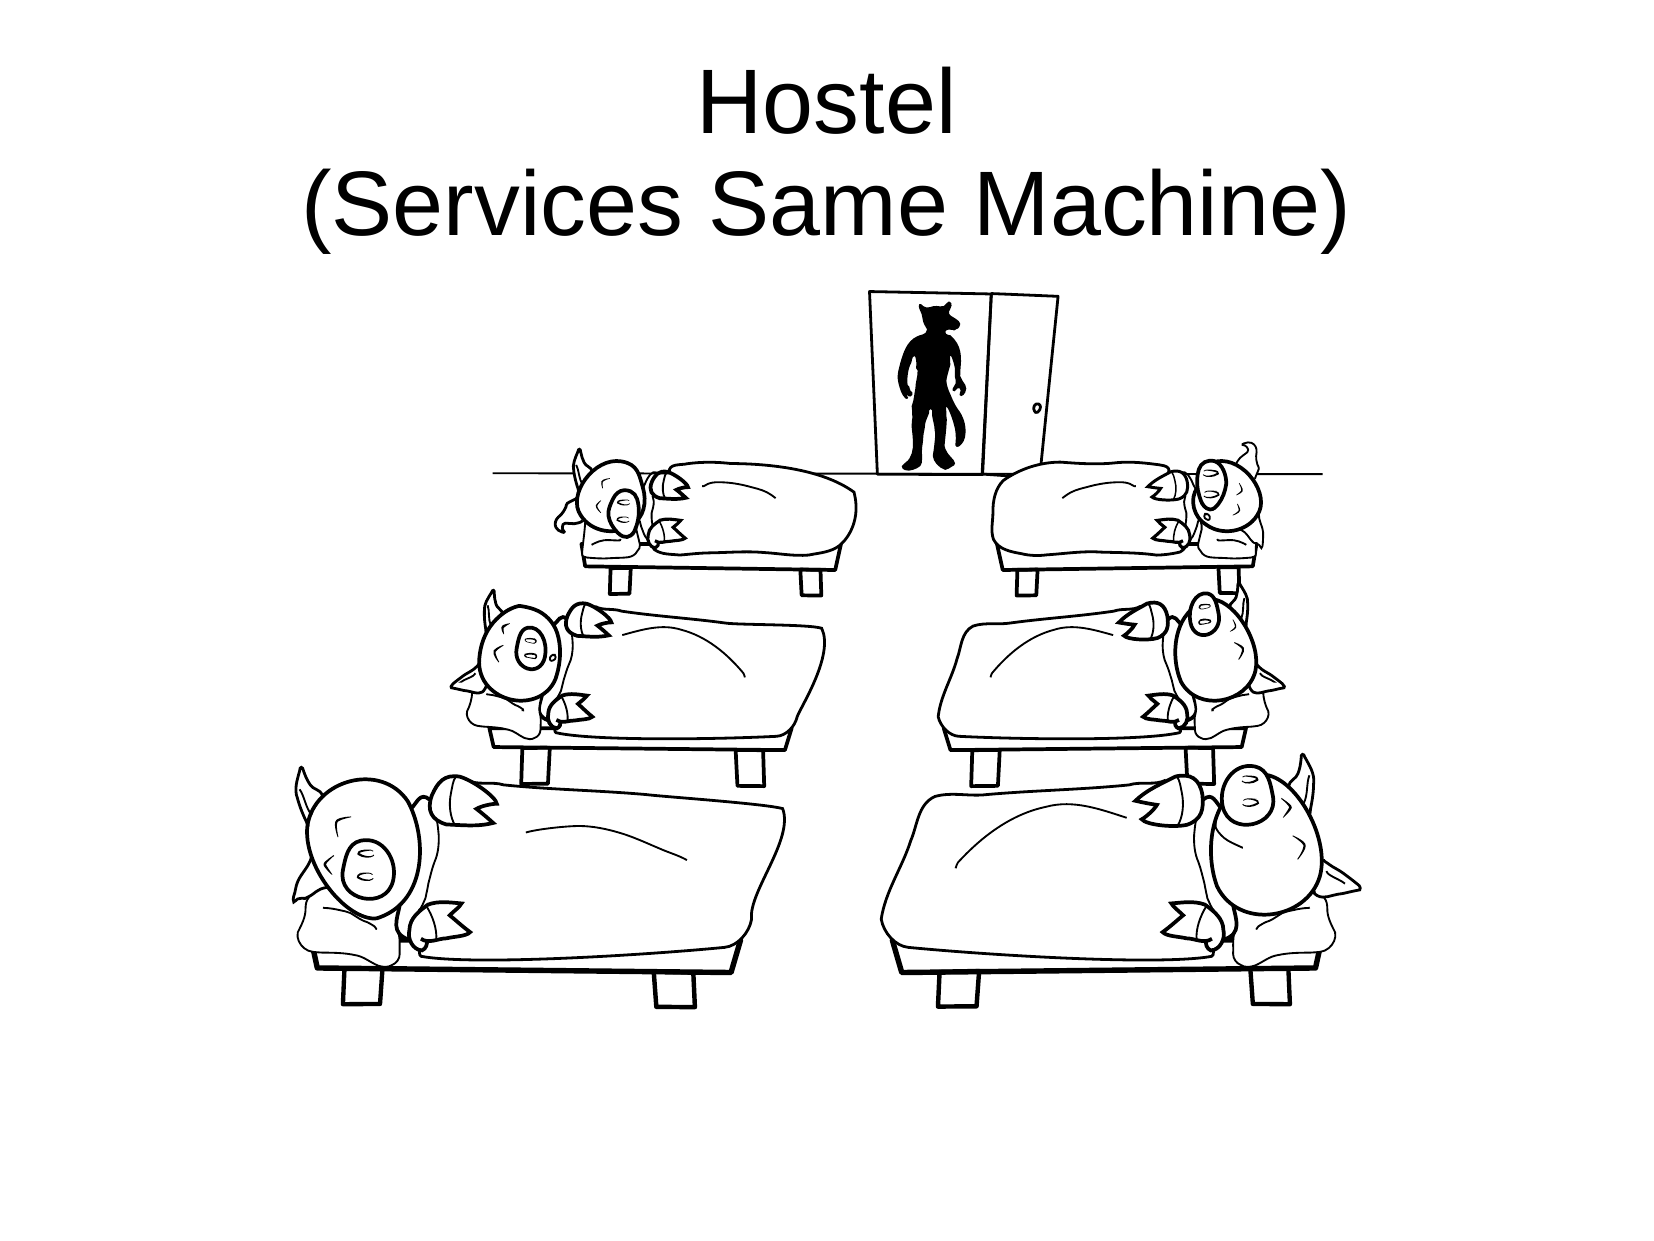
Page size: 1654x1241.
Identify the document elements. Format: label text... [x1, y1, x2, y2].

title Hostel (Services Same Machine) [82, 49, 1571, 257]
picture [291, 290, 1362, 1010]
